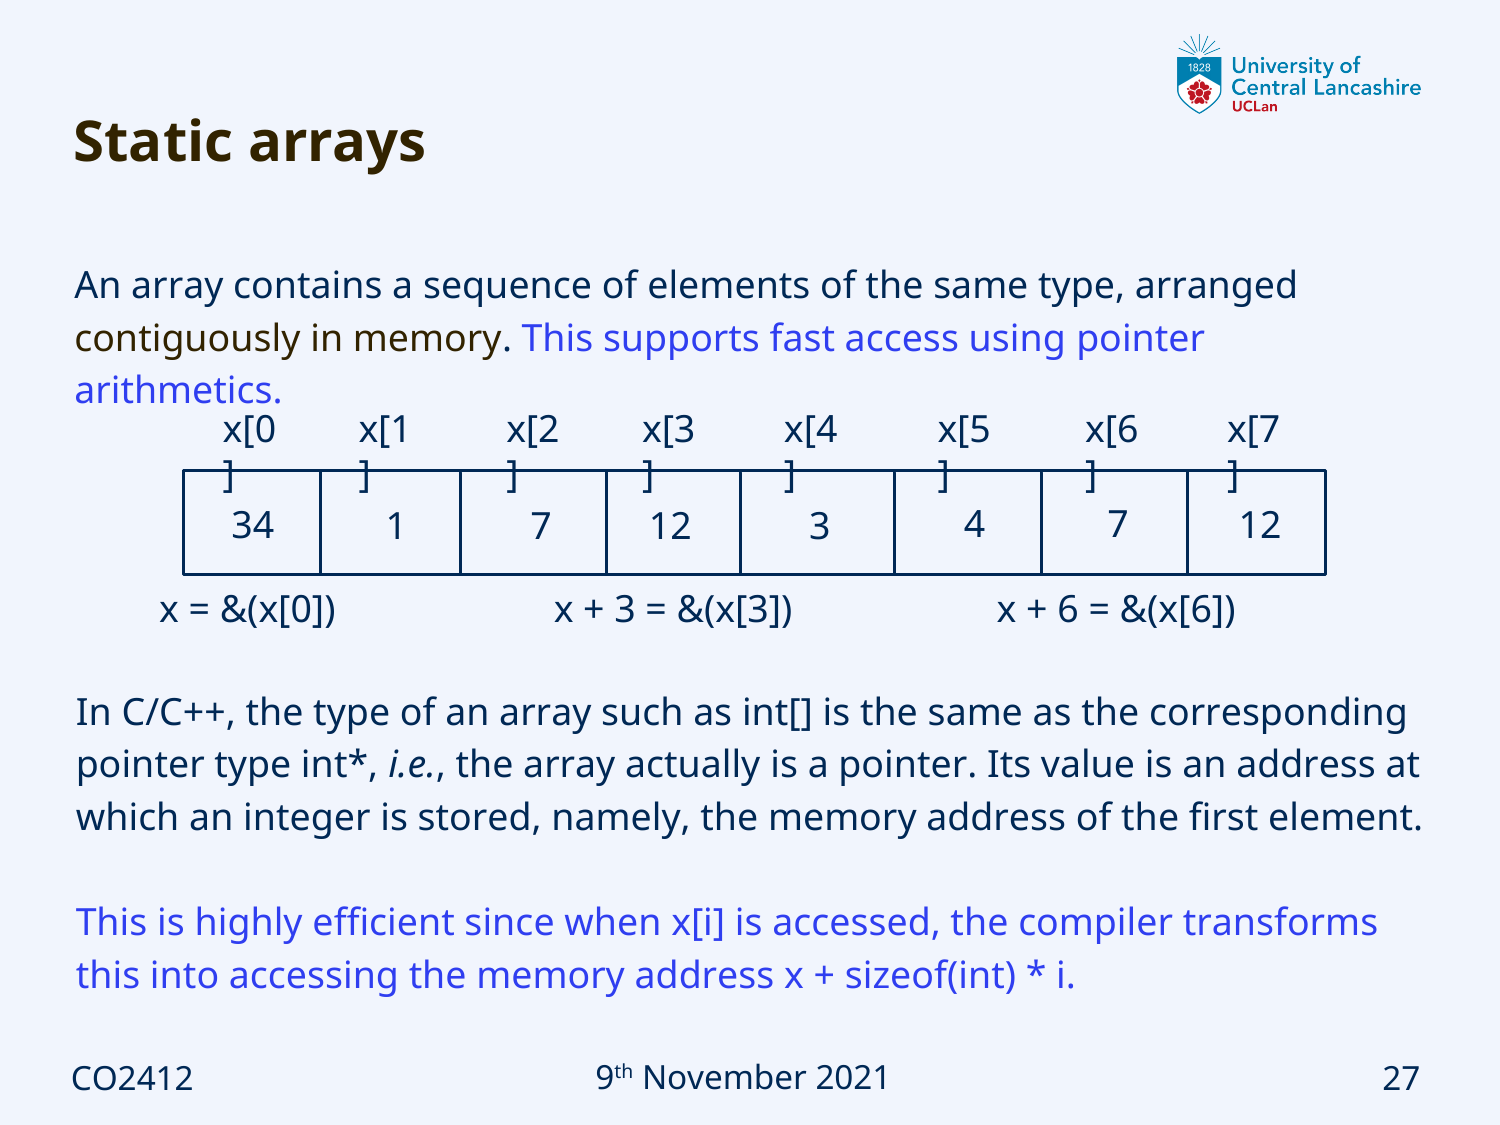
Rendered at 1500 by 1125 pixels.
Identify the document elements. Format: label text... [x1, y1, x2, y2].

text_box x[1] [343, 397, 439, 458]
text_box x[4] [769, 397, 864, 458]
text_box 12 [1207, 493, 1313, 553]
text_box 1 [343, 494, 449, 555]
text_box In C/C++, the type of an array such as int[] is the same as the corresponding pointer type int*, i.e., the array actually is a pointer. Its value is an address at which an integer is stored, namely, the memory address of the first element. This is highly efficient since when x[i] is accessed, the compiler transforms this into accessing the memory address x + sizeof(int) * i. [61, 672, 1447, 1004]
text_box 12 [617, 494, 724, 555]
text_box x[7] [1212, 397, 1307, 458]
text_box x[0] [207, 397, 303, 458]
text_box An array contains a sequence of elements of the same type, arranged contiguously in memory. This supports fast access using pointer arithmetics. [59, 245, 1435, 376]
text_box x = &(x[0]) [130, 577, 364, 638]
text_box x[3] [627, 397, 723, 458]
text_box 7 [488, 494, 594, 555]
text_box 4 [921, 493, 1028, 553]
title Static arrays [58, 93, 1475, 186]
text_box x[6] [1070, 397, 1166, 458]
picture [1177, 34, 1421, 93]
text_box 7 [1065, 493, 1171, 553]
text_box x + 6 = &(x[6]) [963, 577, 1269, 638]
text_box 3 [767, 494, 873, 555]
text_box x + 3 = &(x[3]) [520, 577, 826, 638]
text_box x[2] [491, 397, 587, 458]
text_box 34 [200, 494, 306, 554]
text_box x[5] [922, 397, 1018, 458]
